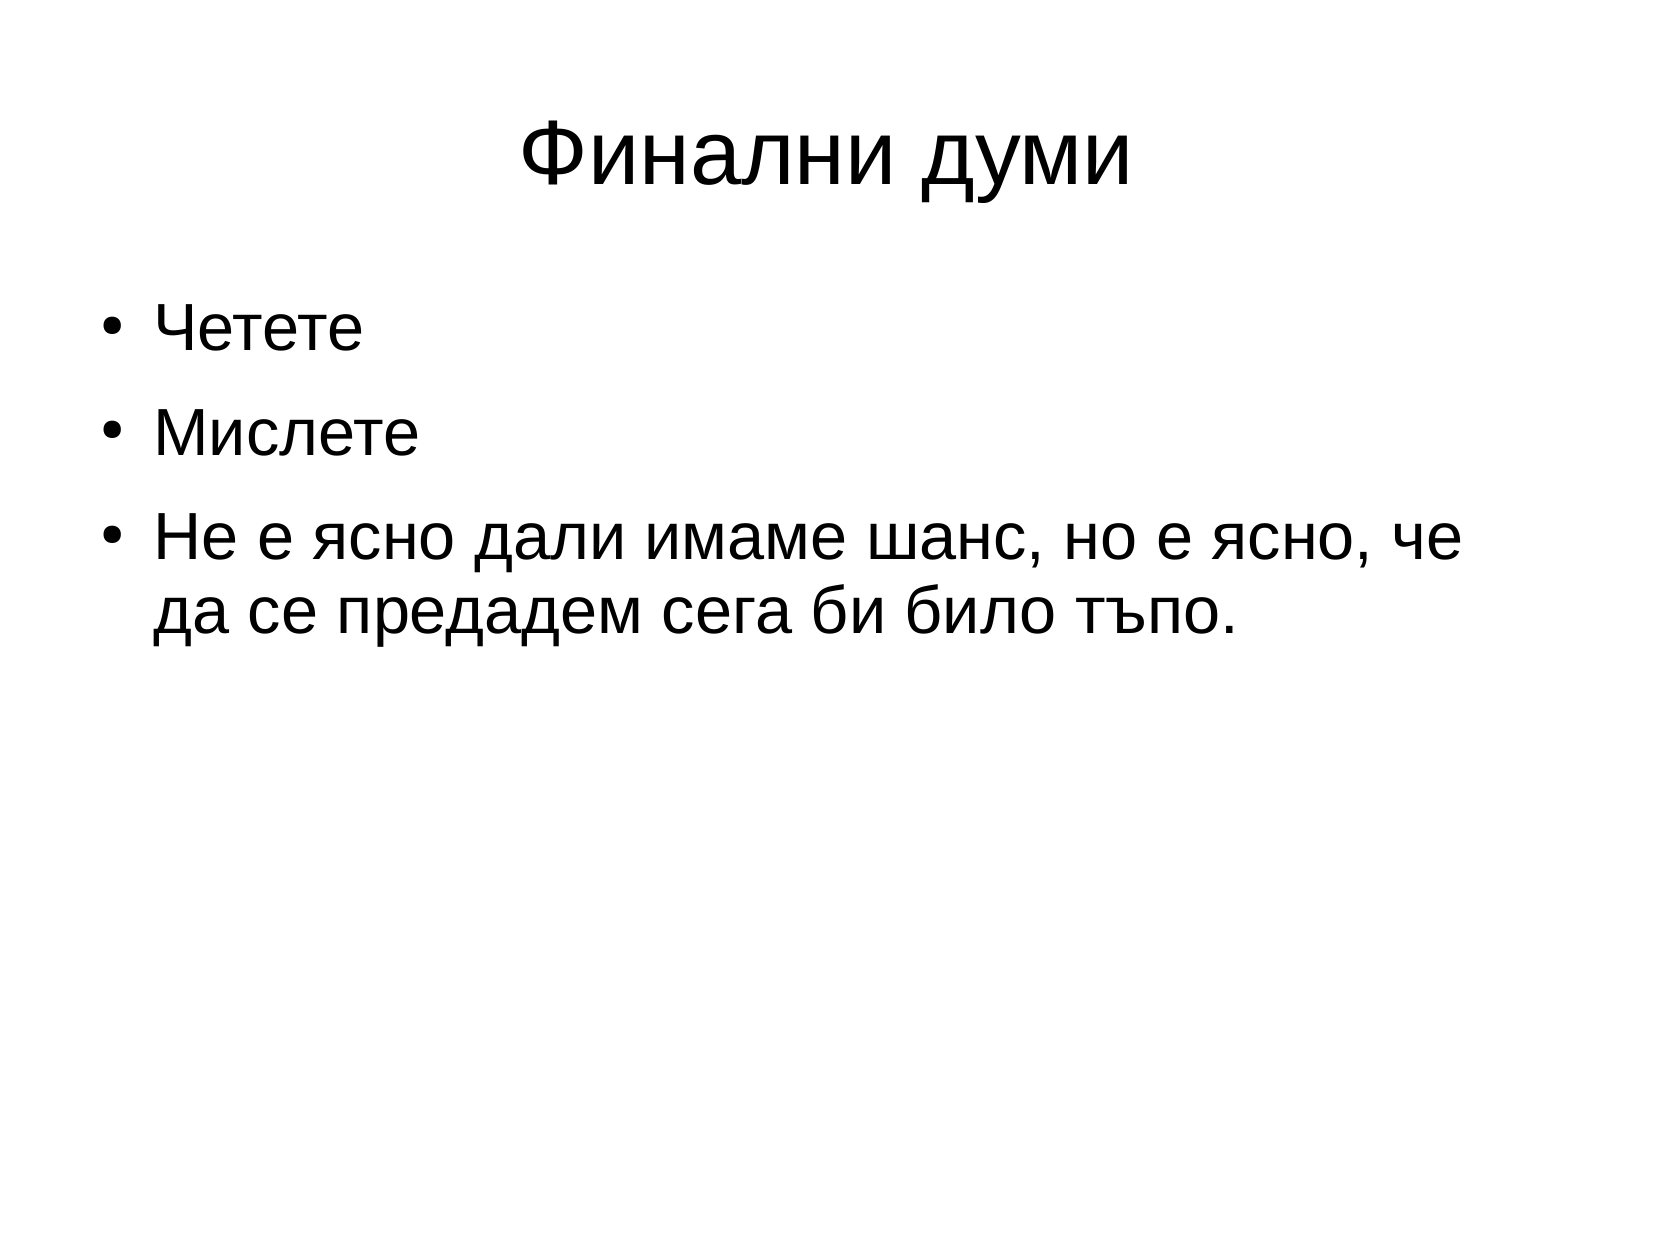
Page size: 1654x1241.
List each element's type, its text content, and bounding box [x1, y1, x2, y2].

list Четете Мислете Не е ясно дали имаме шанс, но е ясно, че да се предадем сега би било тъпо. [82, 290, 1538, 1010]
title Финални думи [82, 49, 1571, 257]
